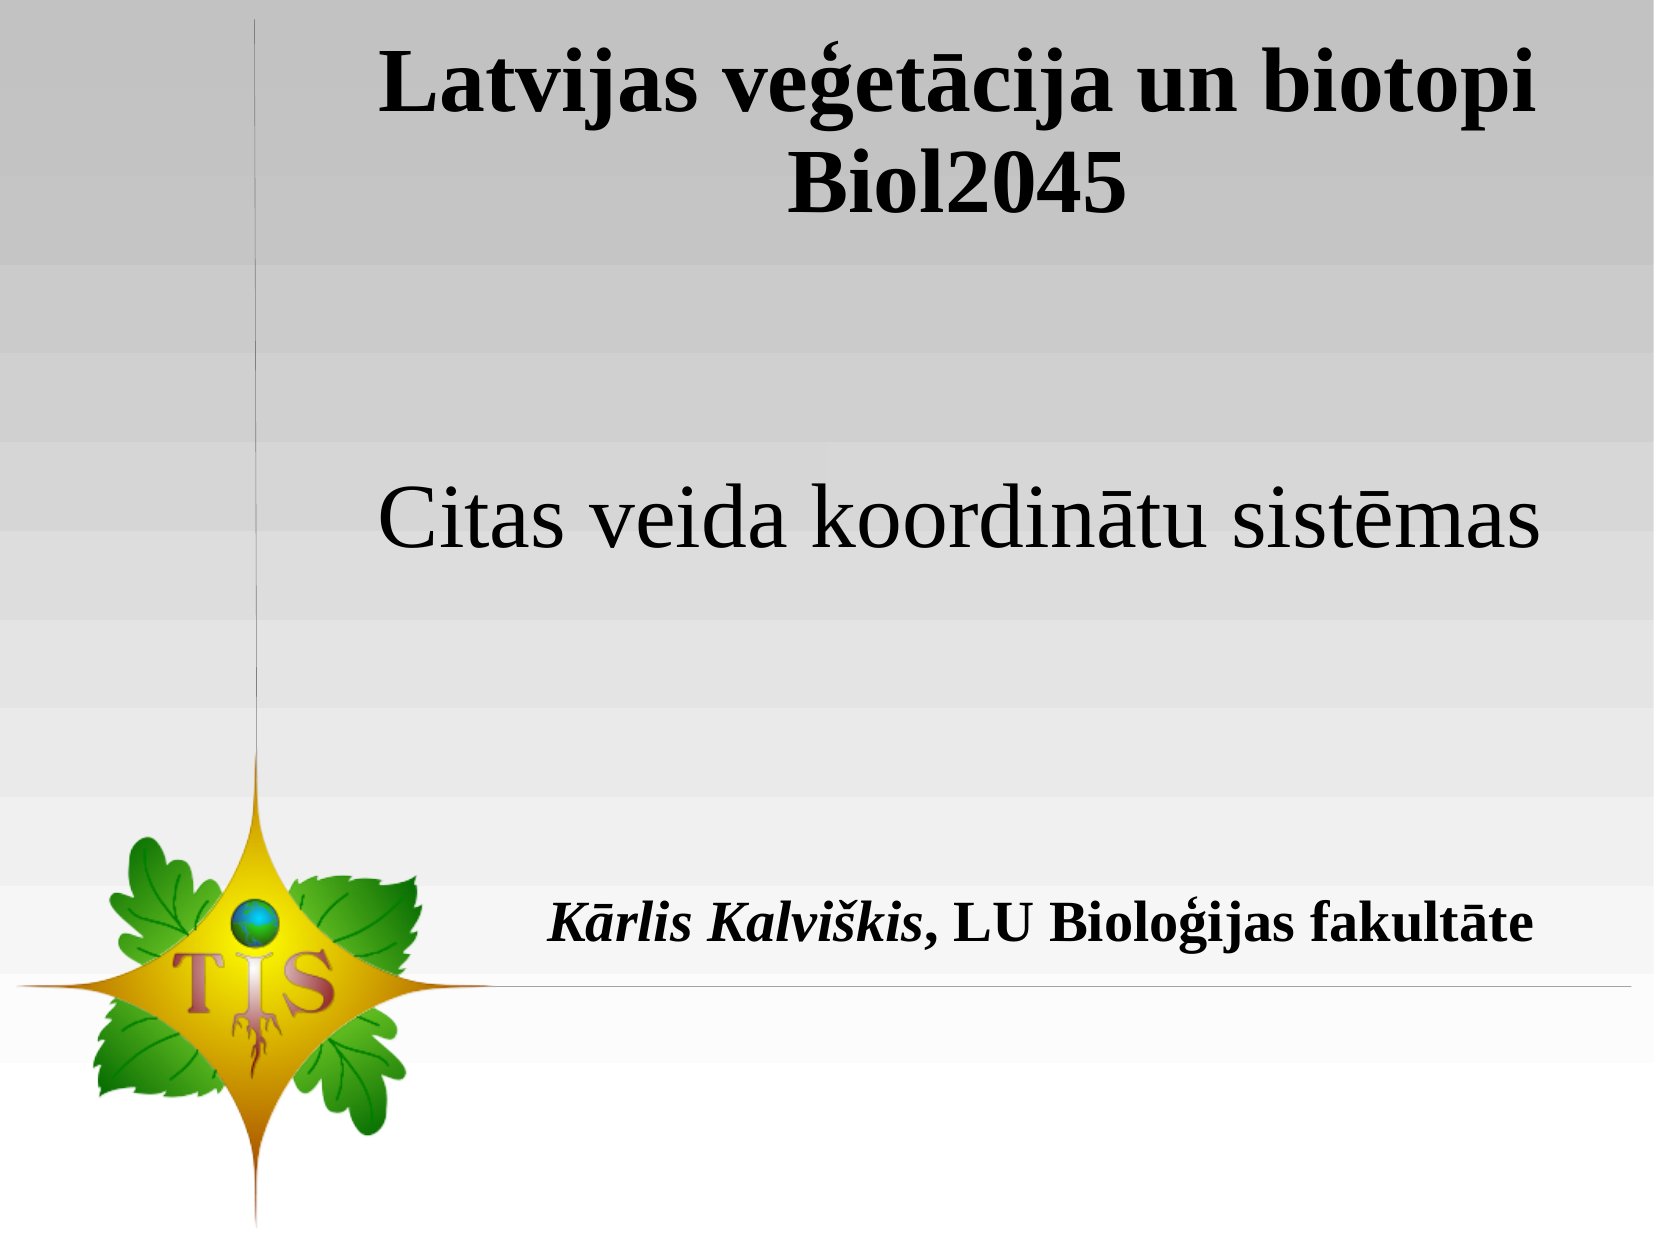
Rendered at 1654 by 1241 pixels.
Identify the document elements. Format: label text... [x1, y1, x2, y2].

picture [0, 0, 1654, 1241]
title Citas veida koordinātu sistēmas [327, 413, 1595, 621]
